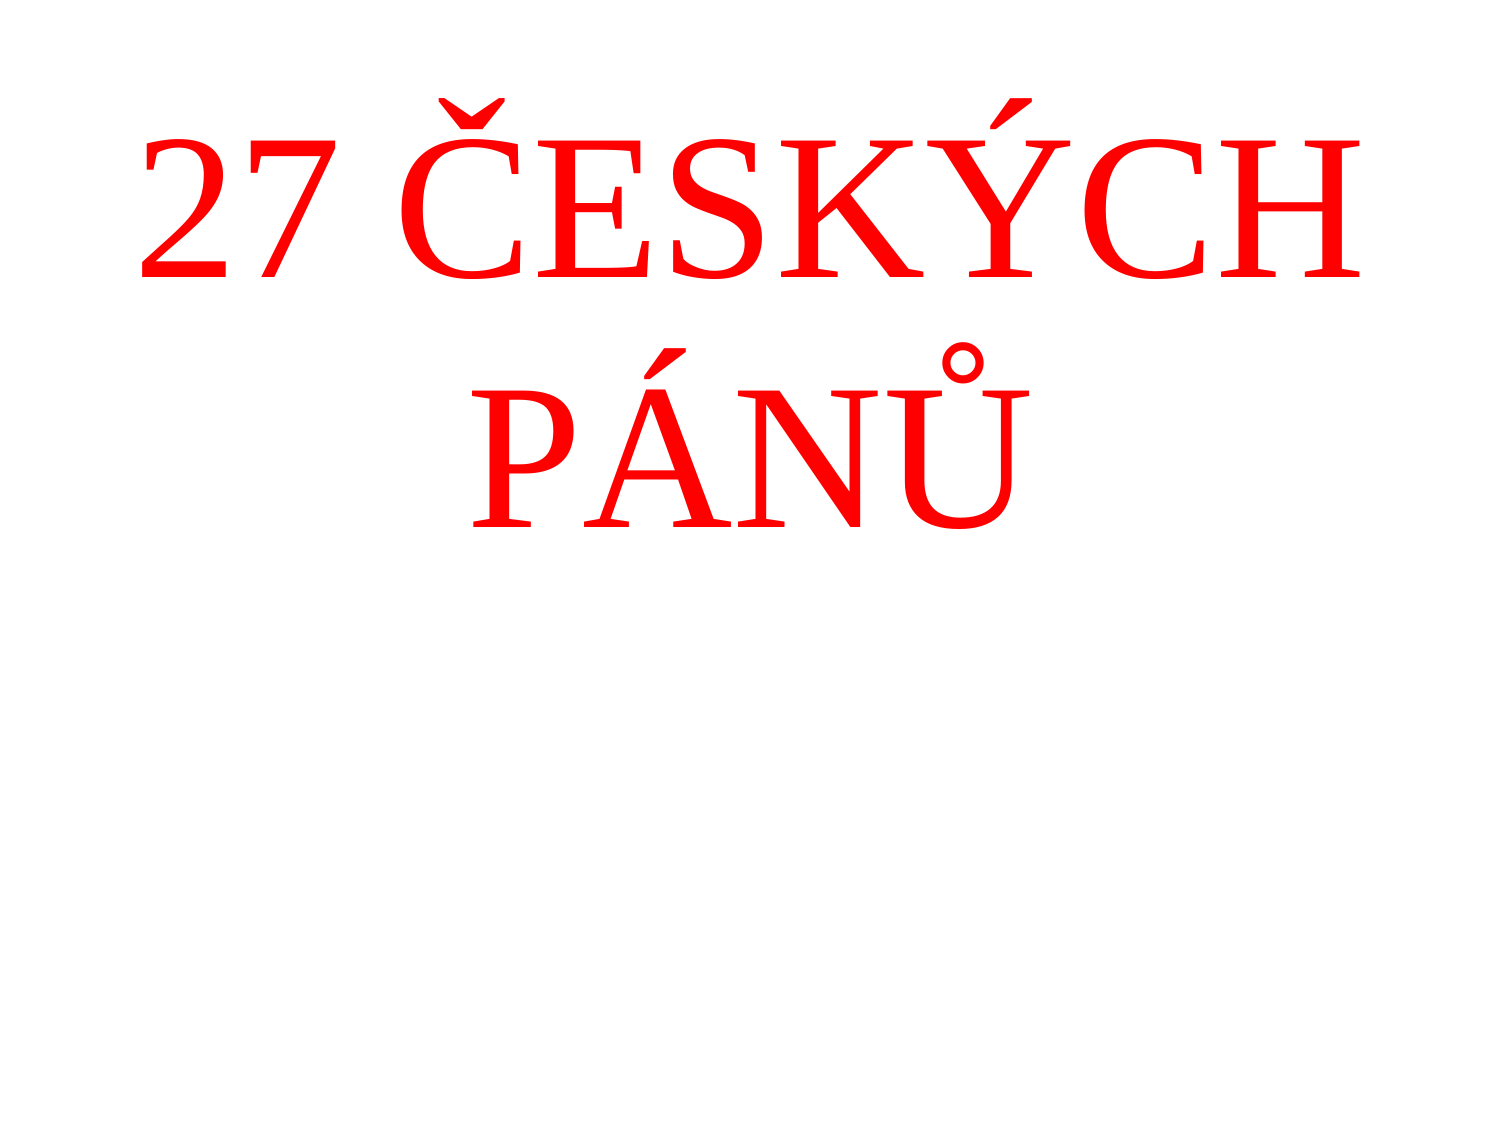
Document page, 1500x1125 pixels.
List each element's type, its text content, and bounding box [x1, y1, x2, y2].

title 27 ČESKÝCH PÁNŮ [112, 0, 1388, 577]
